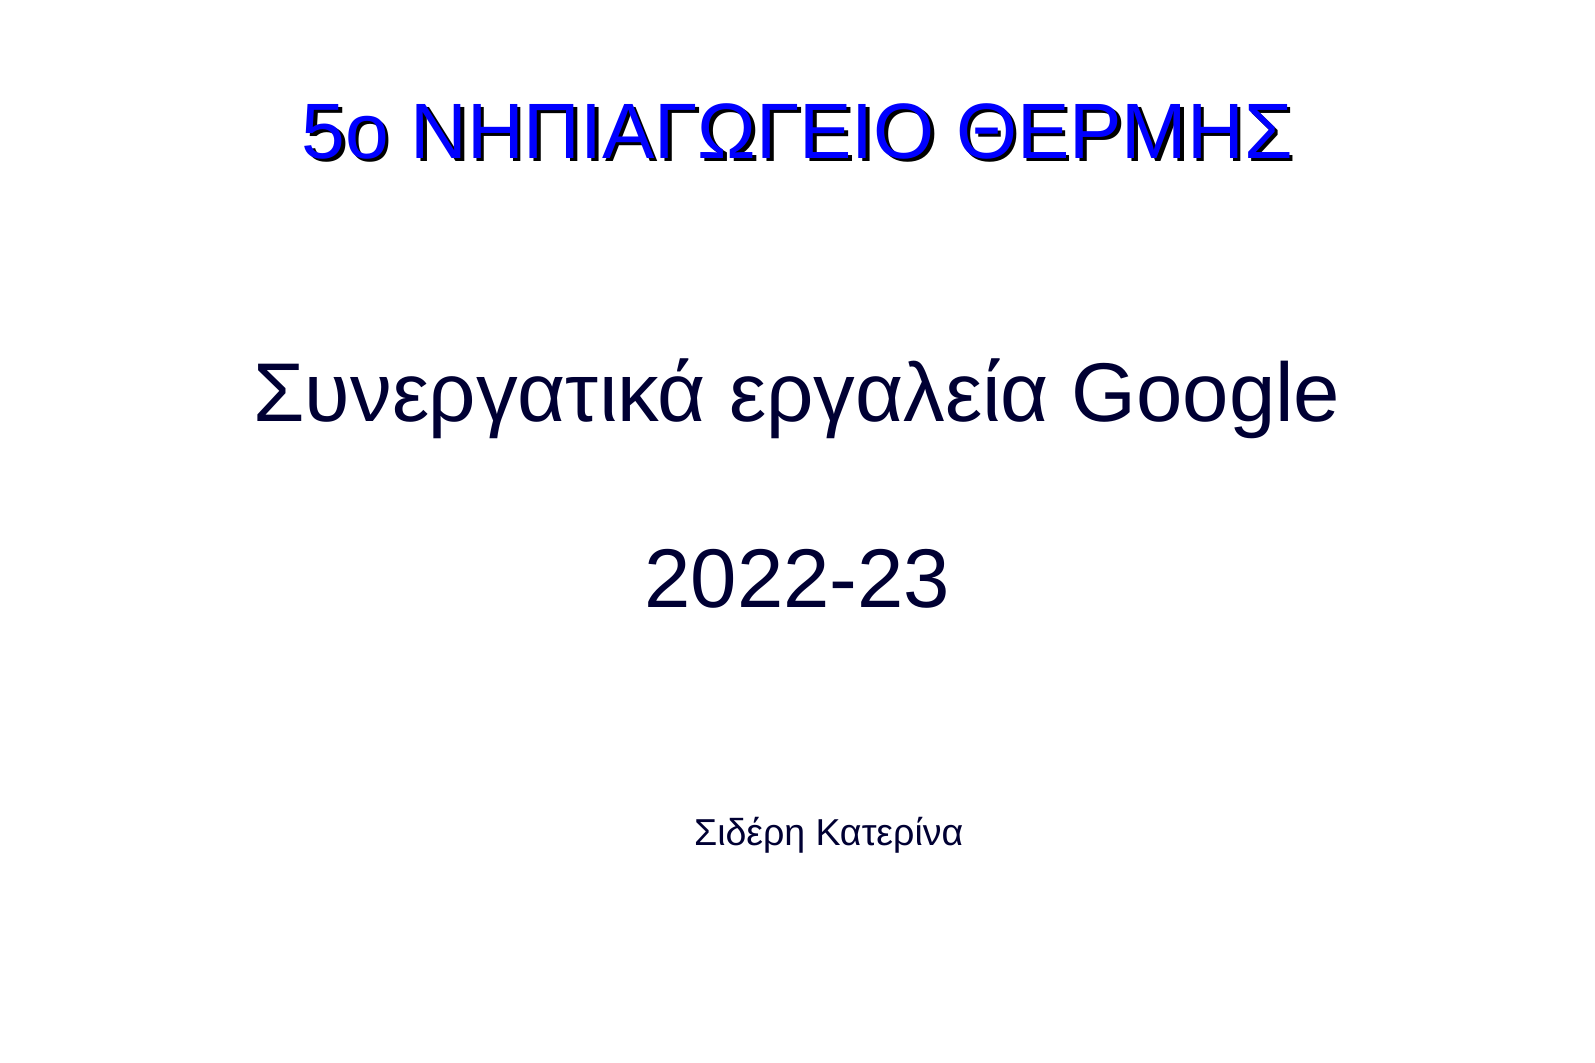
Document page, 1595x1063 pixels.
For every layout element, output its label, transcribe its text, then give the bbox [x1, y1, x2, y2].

title 5o NΗΠΙΑΓΩΓΕΙΟ ΘΕΡΜΗΣ [79, 42, 1515, 220]
subtitle Συνεργατικά εργαλεία Google 2022-23 Σιδέρη Κατερίνα [79, 248, 1515, 951]
